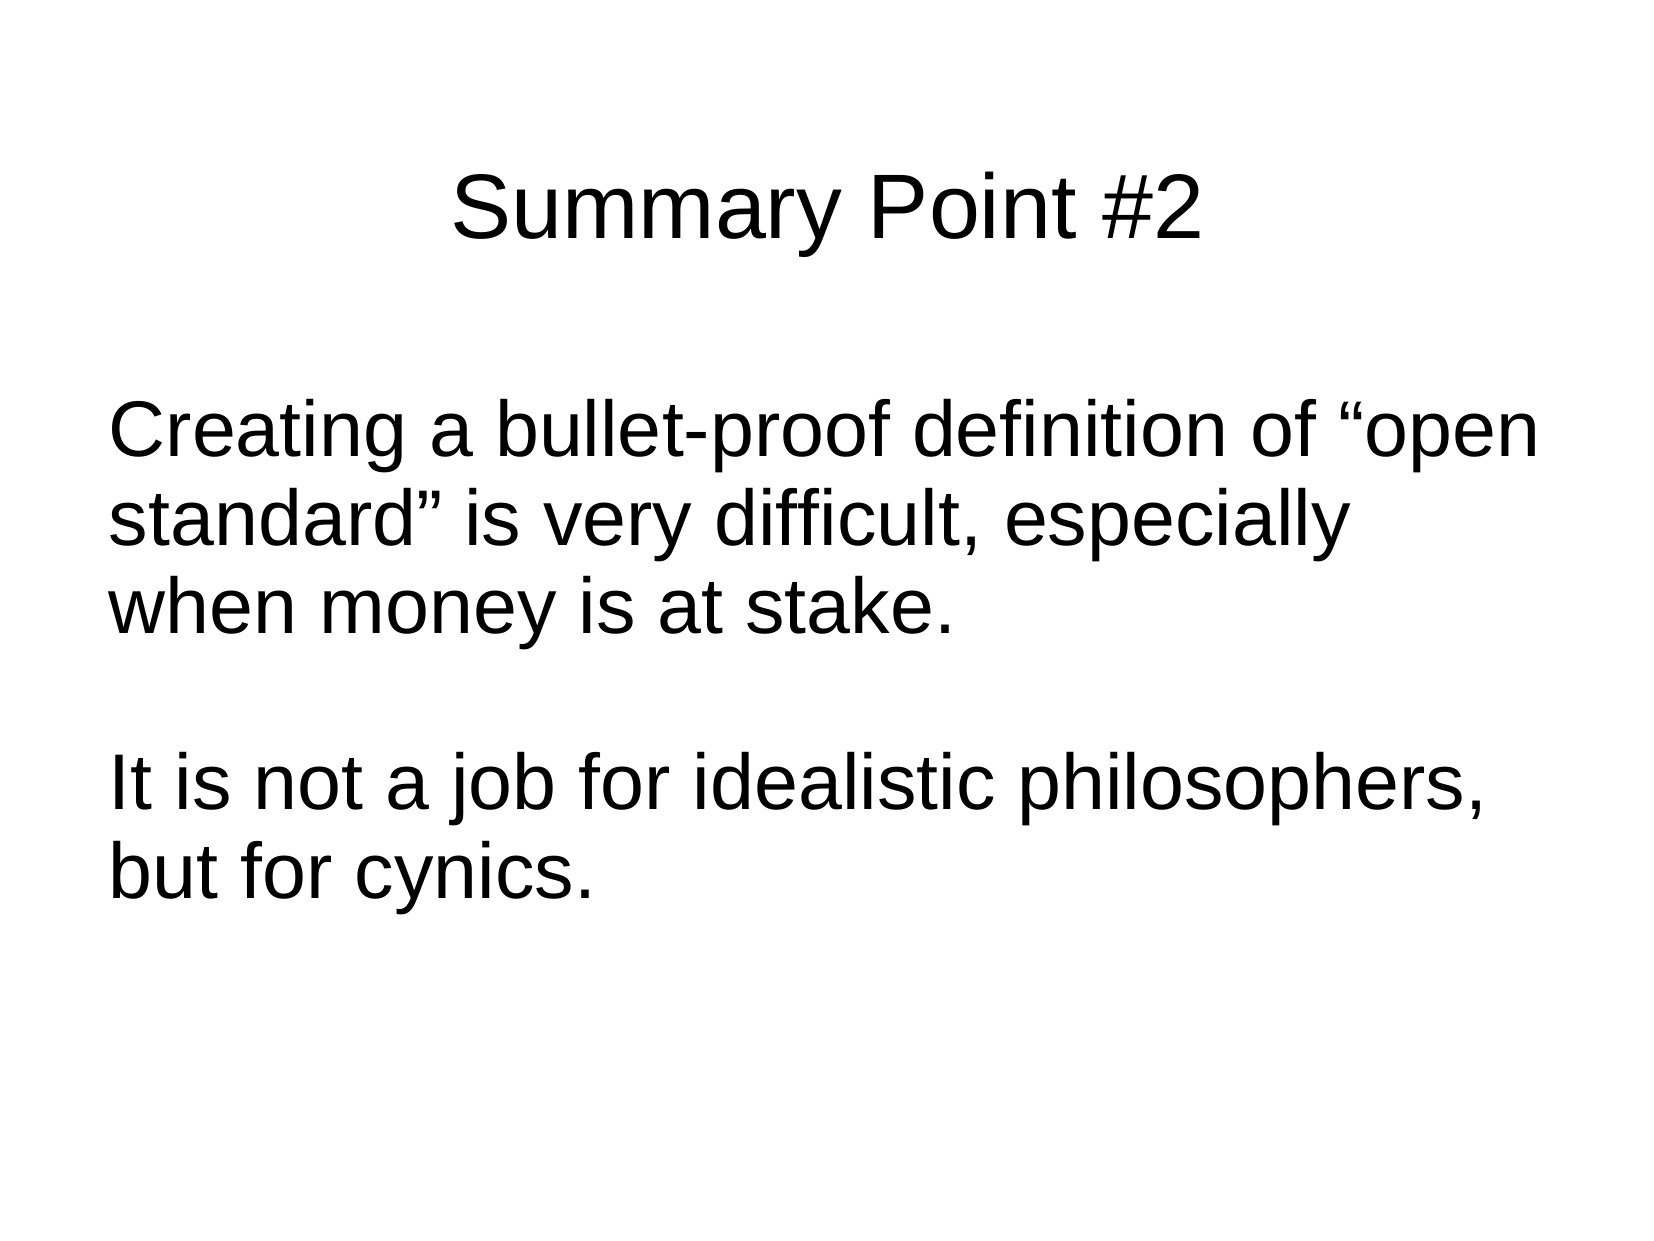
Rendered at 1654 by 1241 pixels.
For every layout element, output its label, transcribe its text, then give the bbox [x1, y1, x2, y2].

title Summary Point #2 [121, 102, 1534, 311]
text_box Creating a bullet-proof definition of “open standard” is very difficult, especially when money is at stake. It is not a job for idealistic philosophers, but for cynics. [109, 385, 1553, 982]
